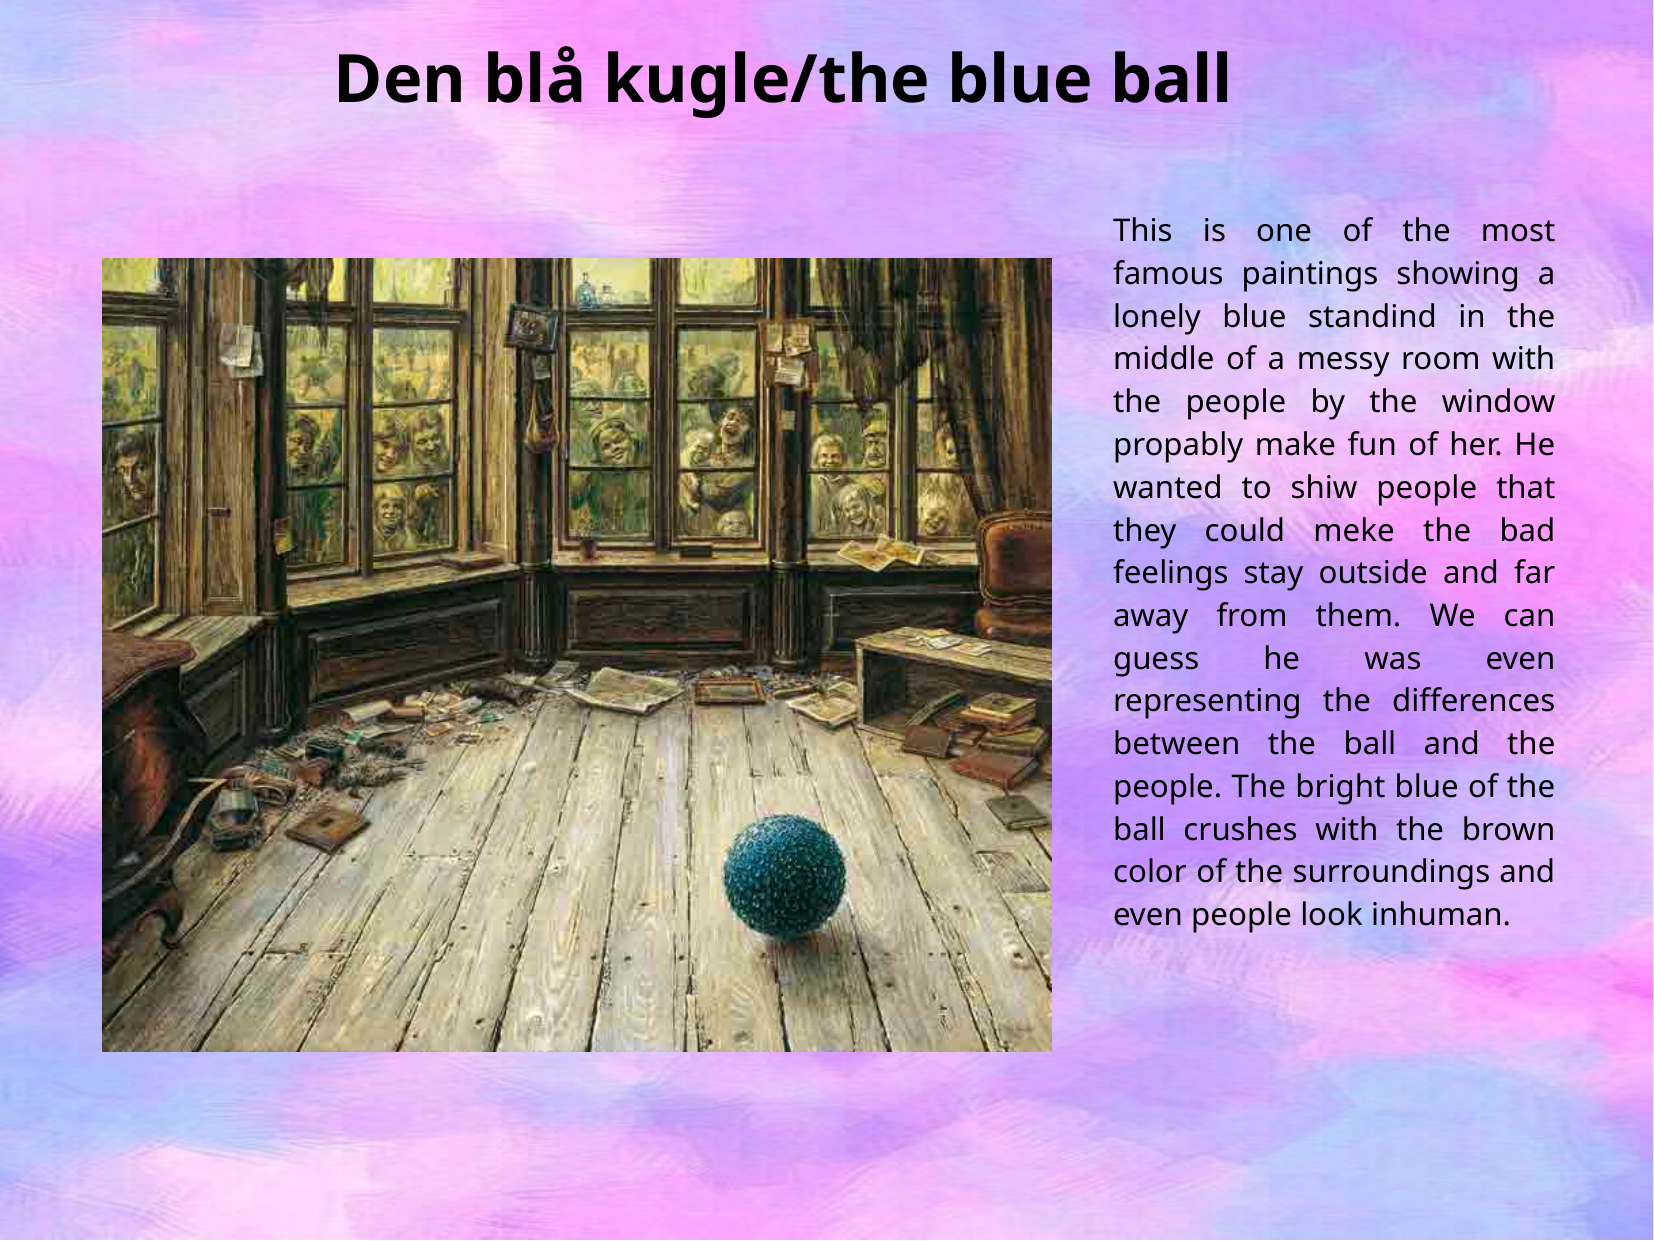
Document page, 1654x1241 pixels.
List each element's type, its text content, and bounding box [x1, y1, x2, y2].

text_box This is one of the most famous paintings showing a lonely blue standind in the middle of a messy room with the people by the window propably make fun of her. He wanted to shiw people that they could meke the bad feelings stay outside and far away from them. We can guess he was even representing the differences between the ball and the people. The bright blue of the ball crushes with the brown color of the surroundings and even people look inhuman. [1098, 200, 1571, 1197]
picture [0, 0, 1654, 1240]
text_box Den blå kugle/the blue ball [318, 23, 1300, 220]
